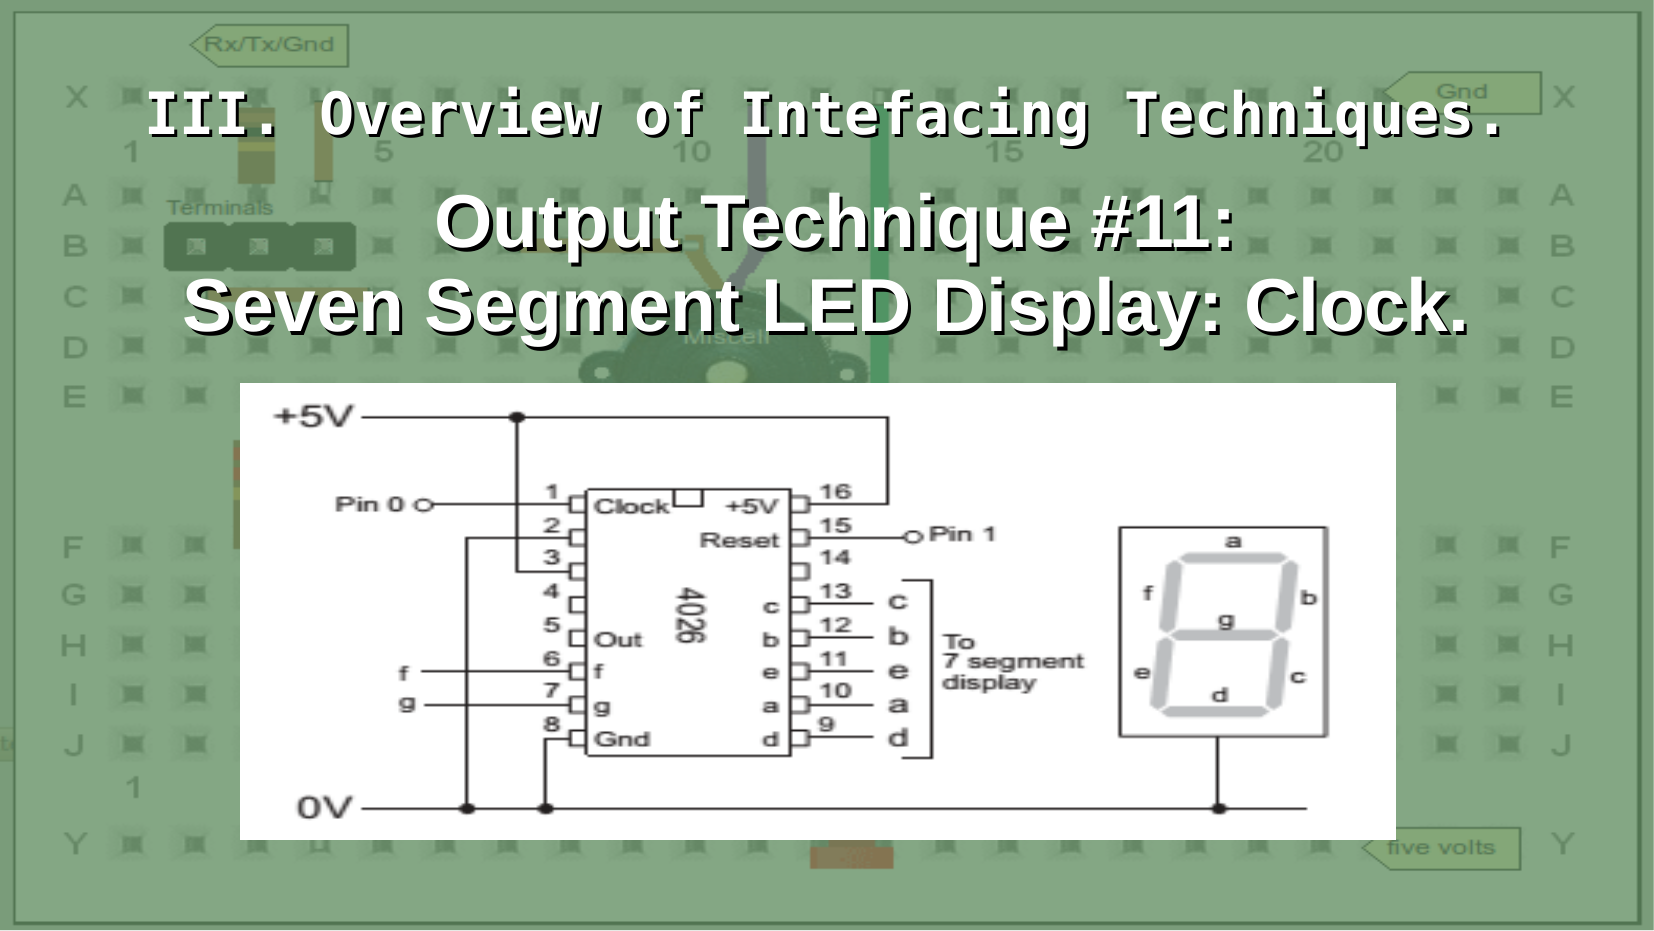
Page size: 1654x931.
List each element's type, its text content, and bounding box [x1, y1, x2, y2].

subtitle Output Technique #11: Seven Segment LED Display: Clock. [82, 180, 1571, 901]
picture [0, 0, 1654, 931]
title III. Overview of Intefacing Techniques. [82, 28, 1571, 180]
